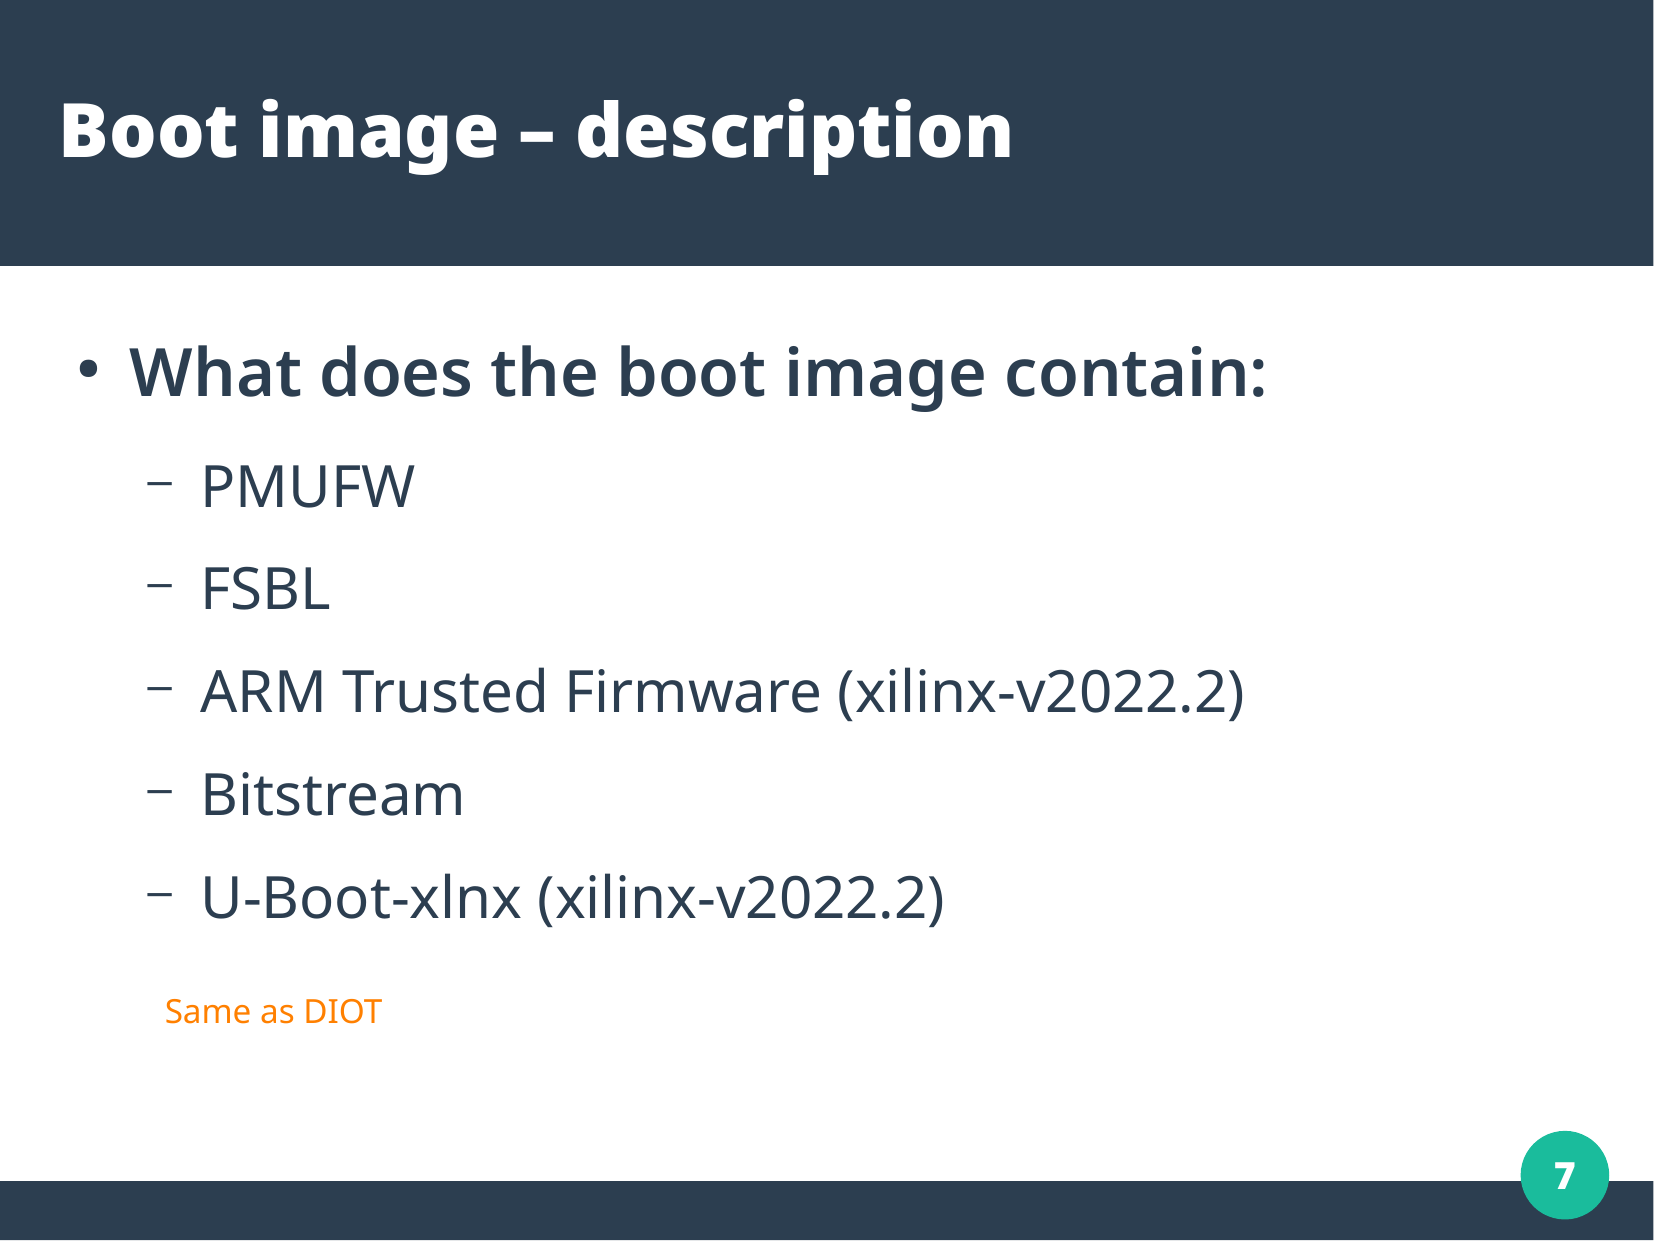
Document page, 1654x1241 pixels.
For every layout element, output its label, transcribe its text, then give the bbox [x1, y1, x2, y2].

title Boot image – description [58, 49, 1595, 207]
text_box Same as DIOT [150, 980, 873, 1111]
list What does the boot image contain: PMUFW FSBL ARM Trusted Firmware (xilinx-v2022.2) Bitstream U-Boot-xlnx (xilinx-v2022.2) [58, 324, 1595, 1152]
